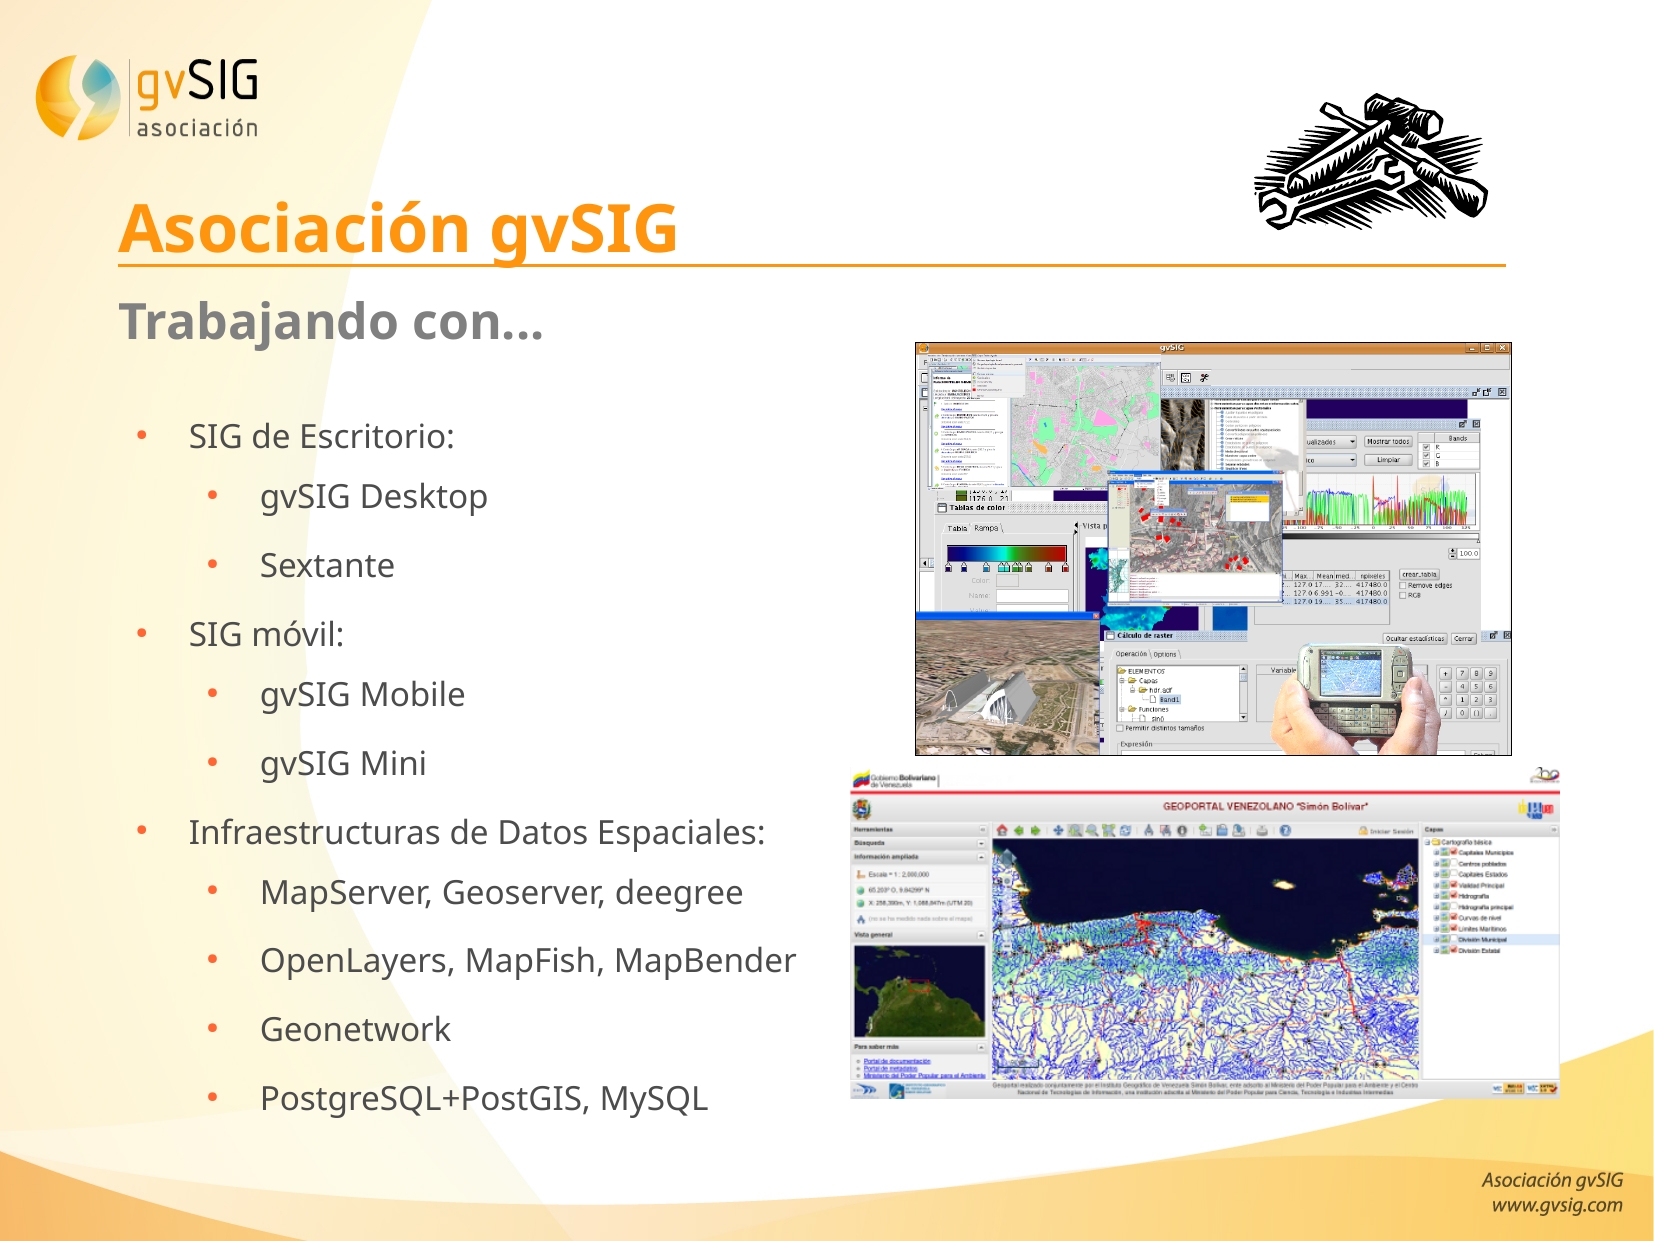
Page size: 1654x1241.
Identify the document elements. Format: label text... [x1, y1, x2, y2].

title Asociación gvSIG [118, 177, 1607, 276]
list SIG de Escritorio: gvSIG Desktop Sextante SIG móvil: gvSIG Mobile gvSIG Mini Infraestructuras de Datos Espaciales: MapServer, Geoserver, deegree OpenLayers, MapFish, MapBender Geonetwork PostgreSQL+PostGIS, MySQL [118, 413, 1506, 1105]
picture [0, 0, 1654, 1241]
title Trabajando con... [118, 276, 739, 365]
